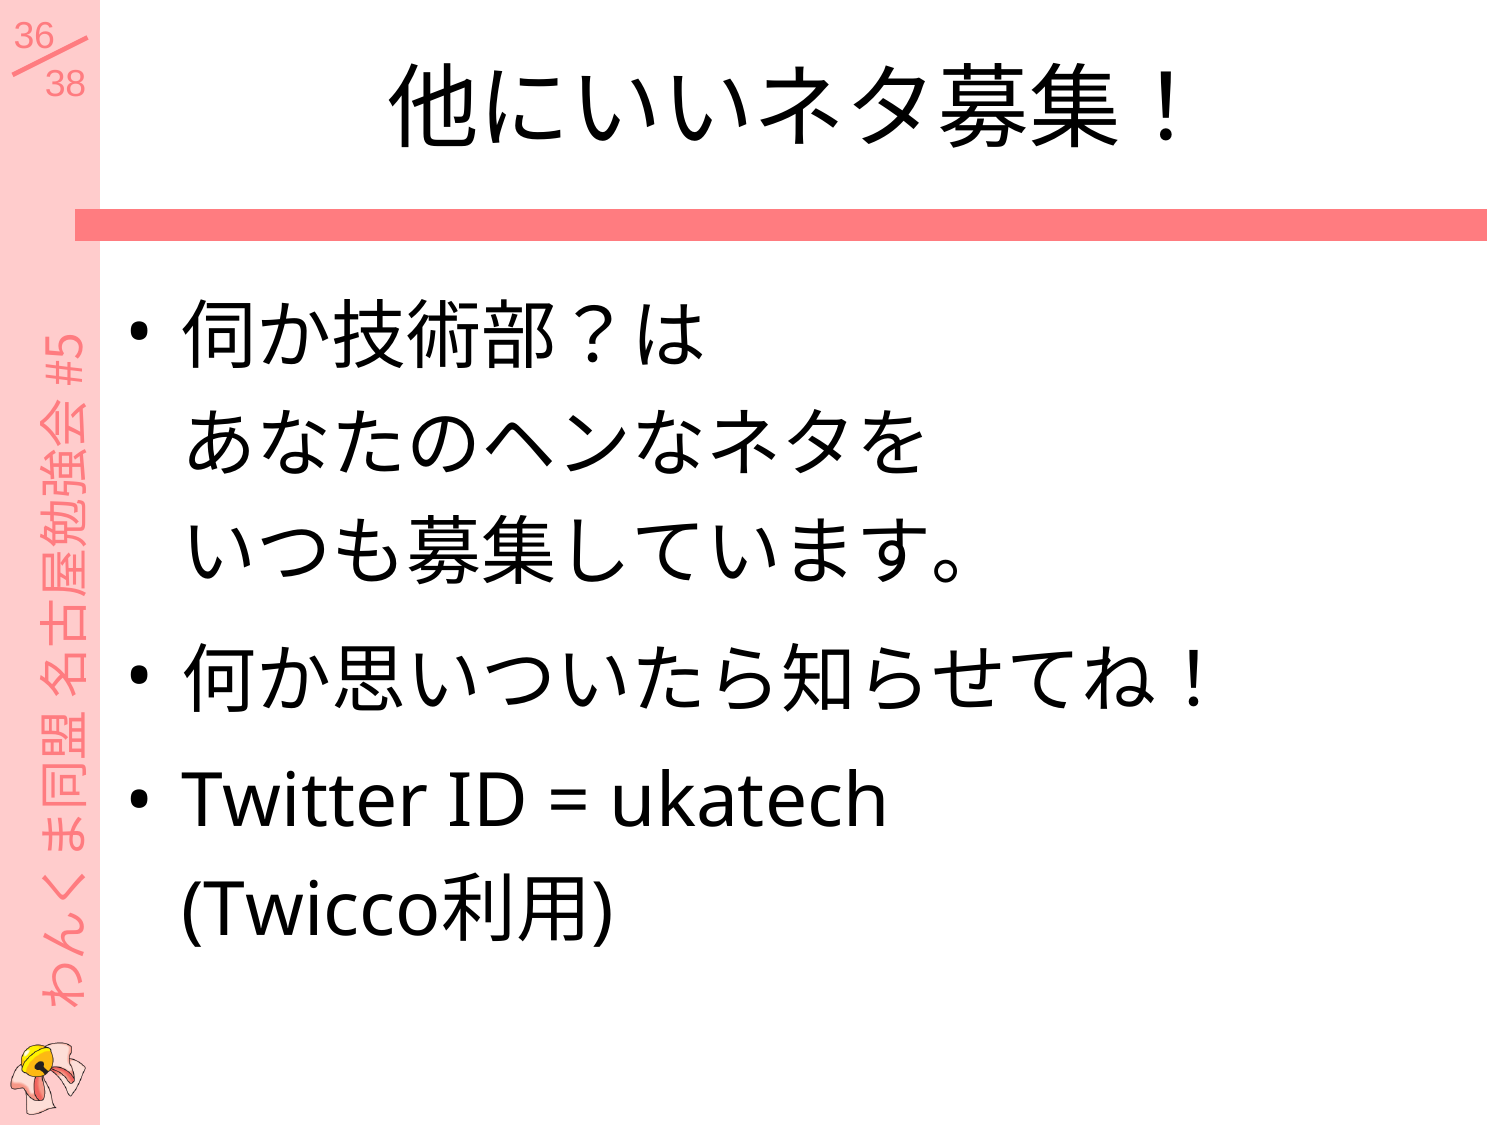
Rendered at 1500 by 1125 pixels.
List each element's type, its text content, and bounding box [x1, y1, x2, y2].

title 他にいいネタ募集！ [125, 0, 1476, 226]
list 伺か技術部？は あなたのヘンなネタを いつも募集しています。 何か思いついたら知らせてね！ Twitter ID = ukatech (Twicco利用) [125, 275, 1476, 1101]
picture [10, 1042, 86, 1115]
